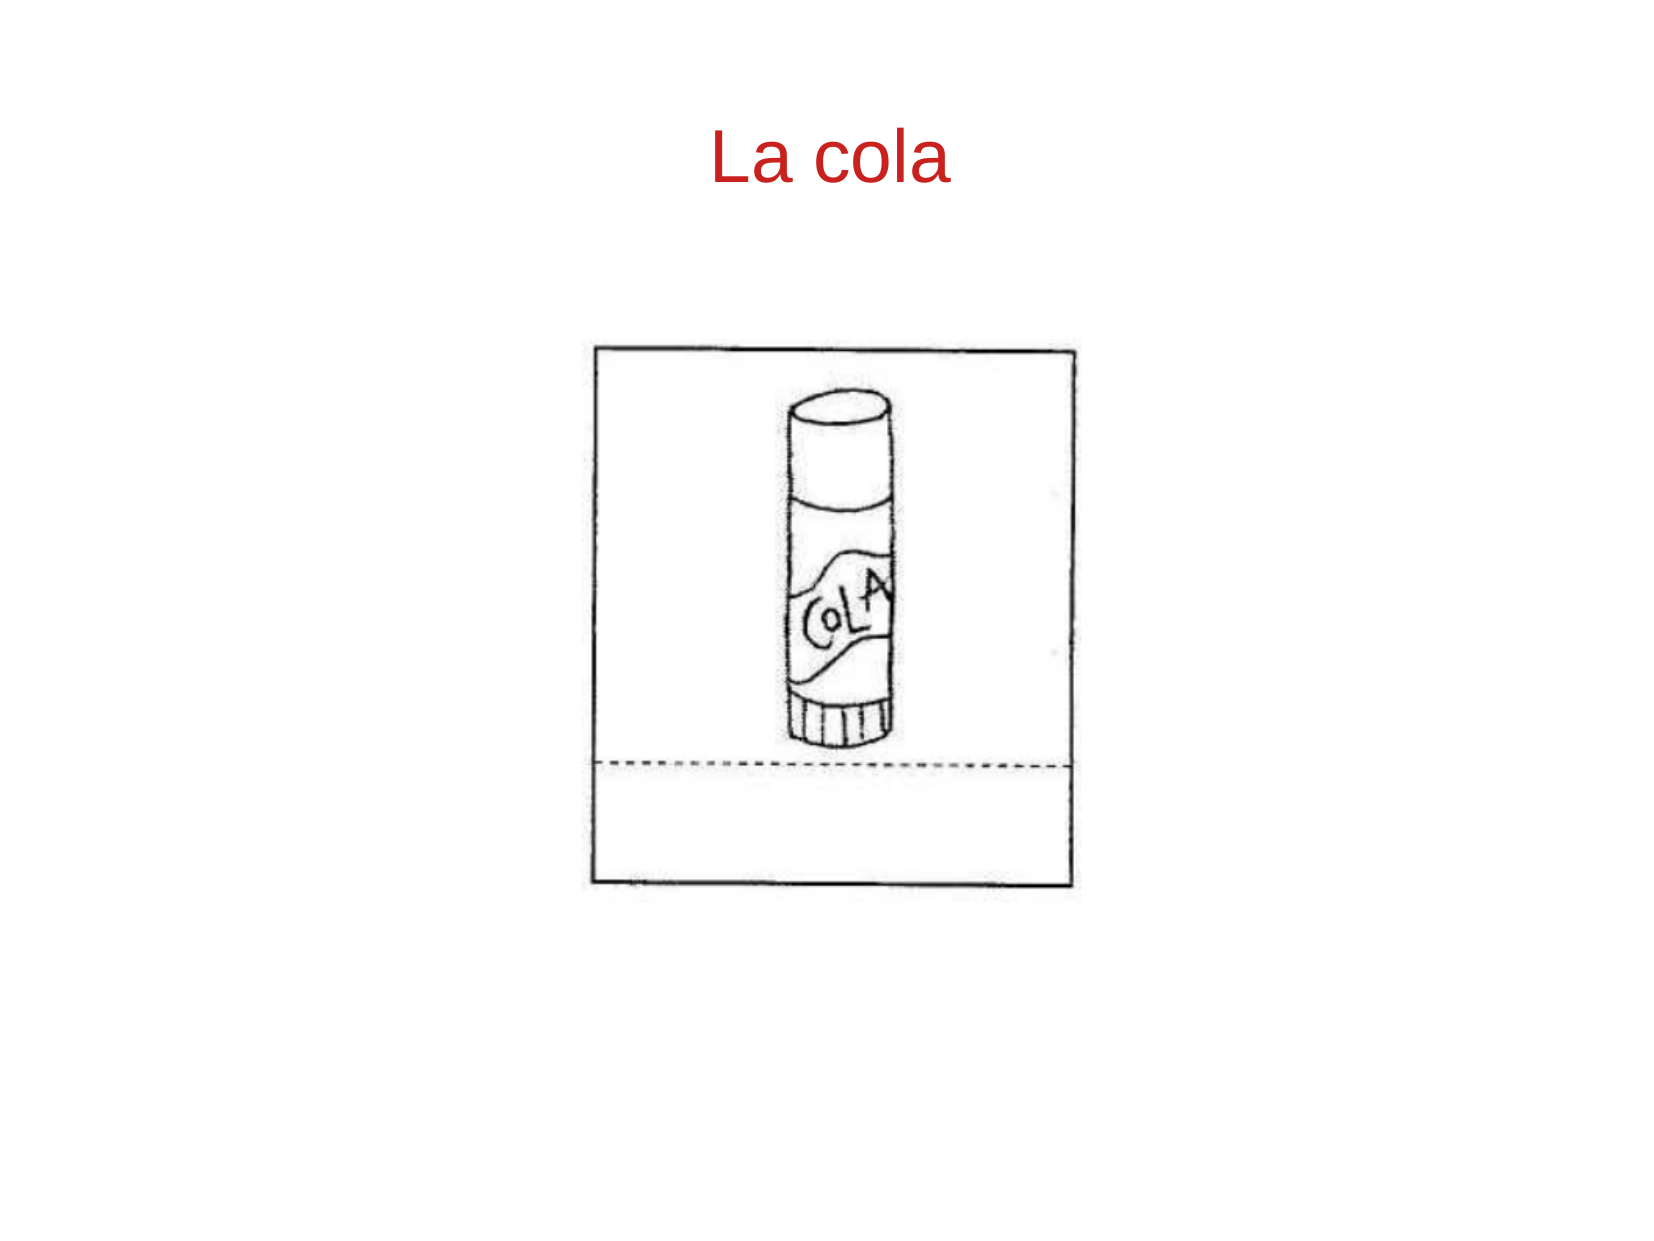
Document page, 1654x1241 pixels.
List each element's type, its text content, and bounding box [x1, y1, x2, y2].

picture [562, 328, 1113, 922]
text_box La cola [289, 49, 1371, 257]
